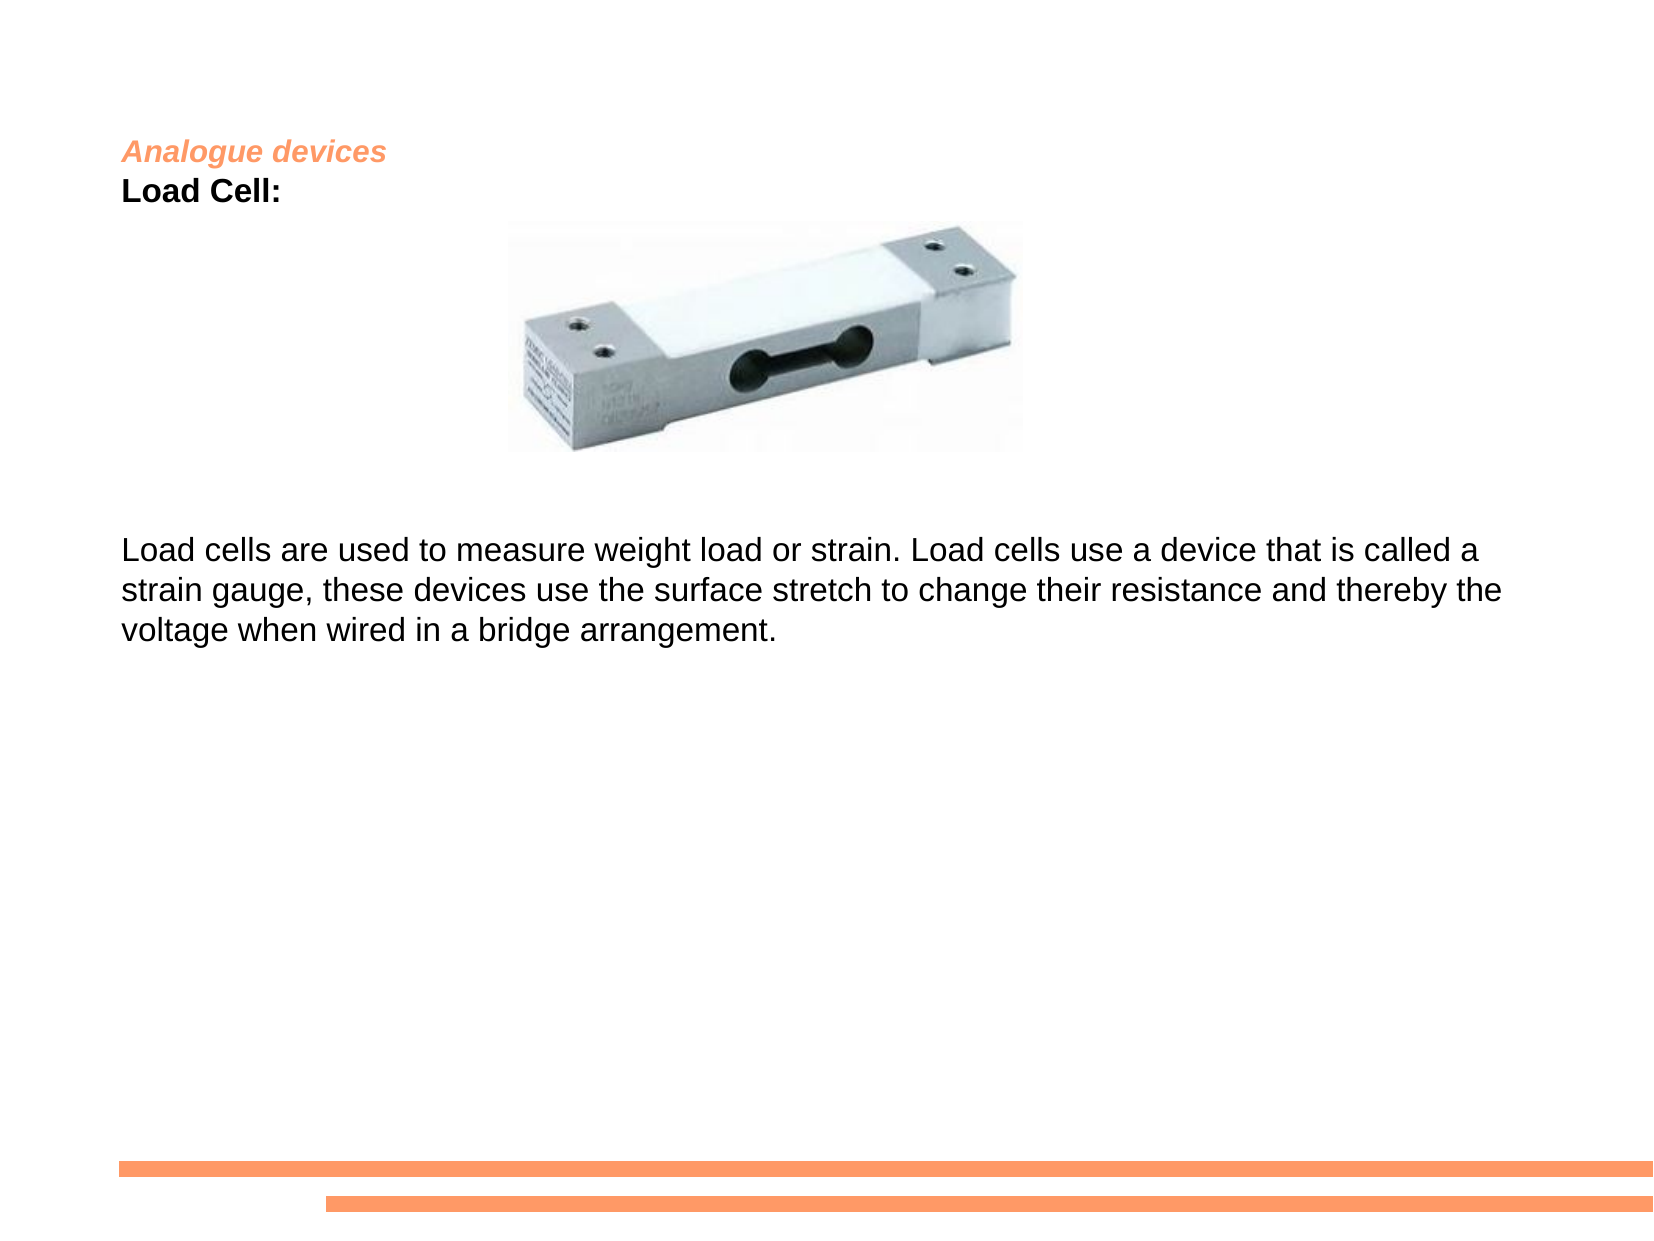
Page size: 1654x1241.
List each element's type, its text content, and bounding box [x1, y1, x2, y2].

picture [508, 221, 1023, 452]
list Load Cell: Load cells are used to measure weight load or strain. Load cells use a device that is called a strain gauge, these devices use the surface stretch to change their resistance and thereby the voltage when wired in a bridge arrangement. [121, 168, 1551, 735]
title Analogue devices [121, 130, 1534, 168]
